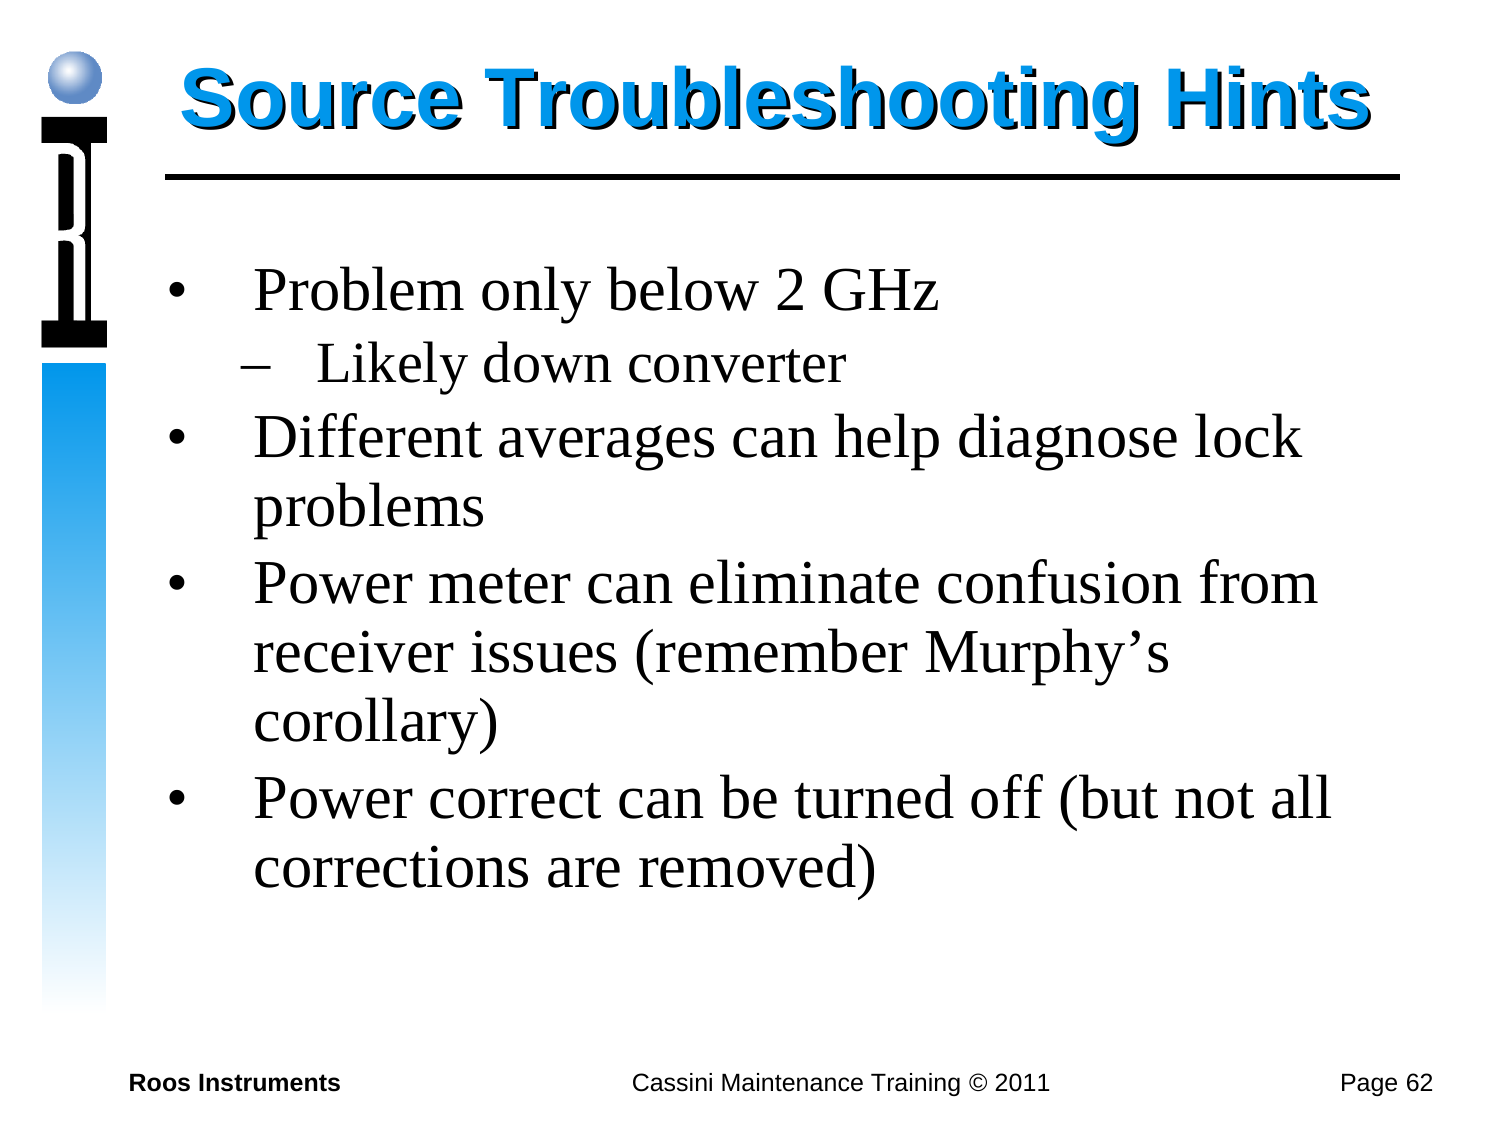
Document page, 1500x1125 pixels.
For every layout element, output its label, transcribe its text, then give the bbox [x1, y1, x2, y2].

list Problem only below 2 GHz Likely down converter Different averages can help diagnose lock problems Power meter can eliminate confusion from receiver issues (remember Murphy’s corollary) Power correct can be turned off (but not all corrections are removed) [151, 246, 1427, 922]
title Source Troubleshooting Hints [165, 43, 1441, 152]
